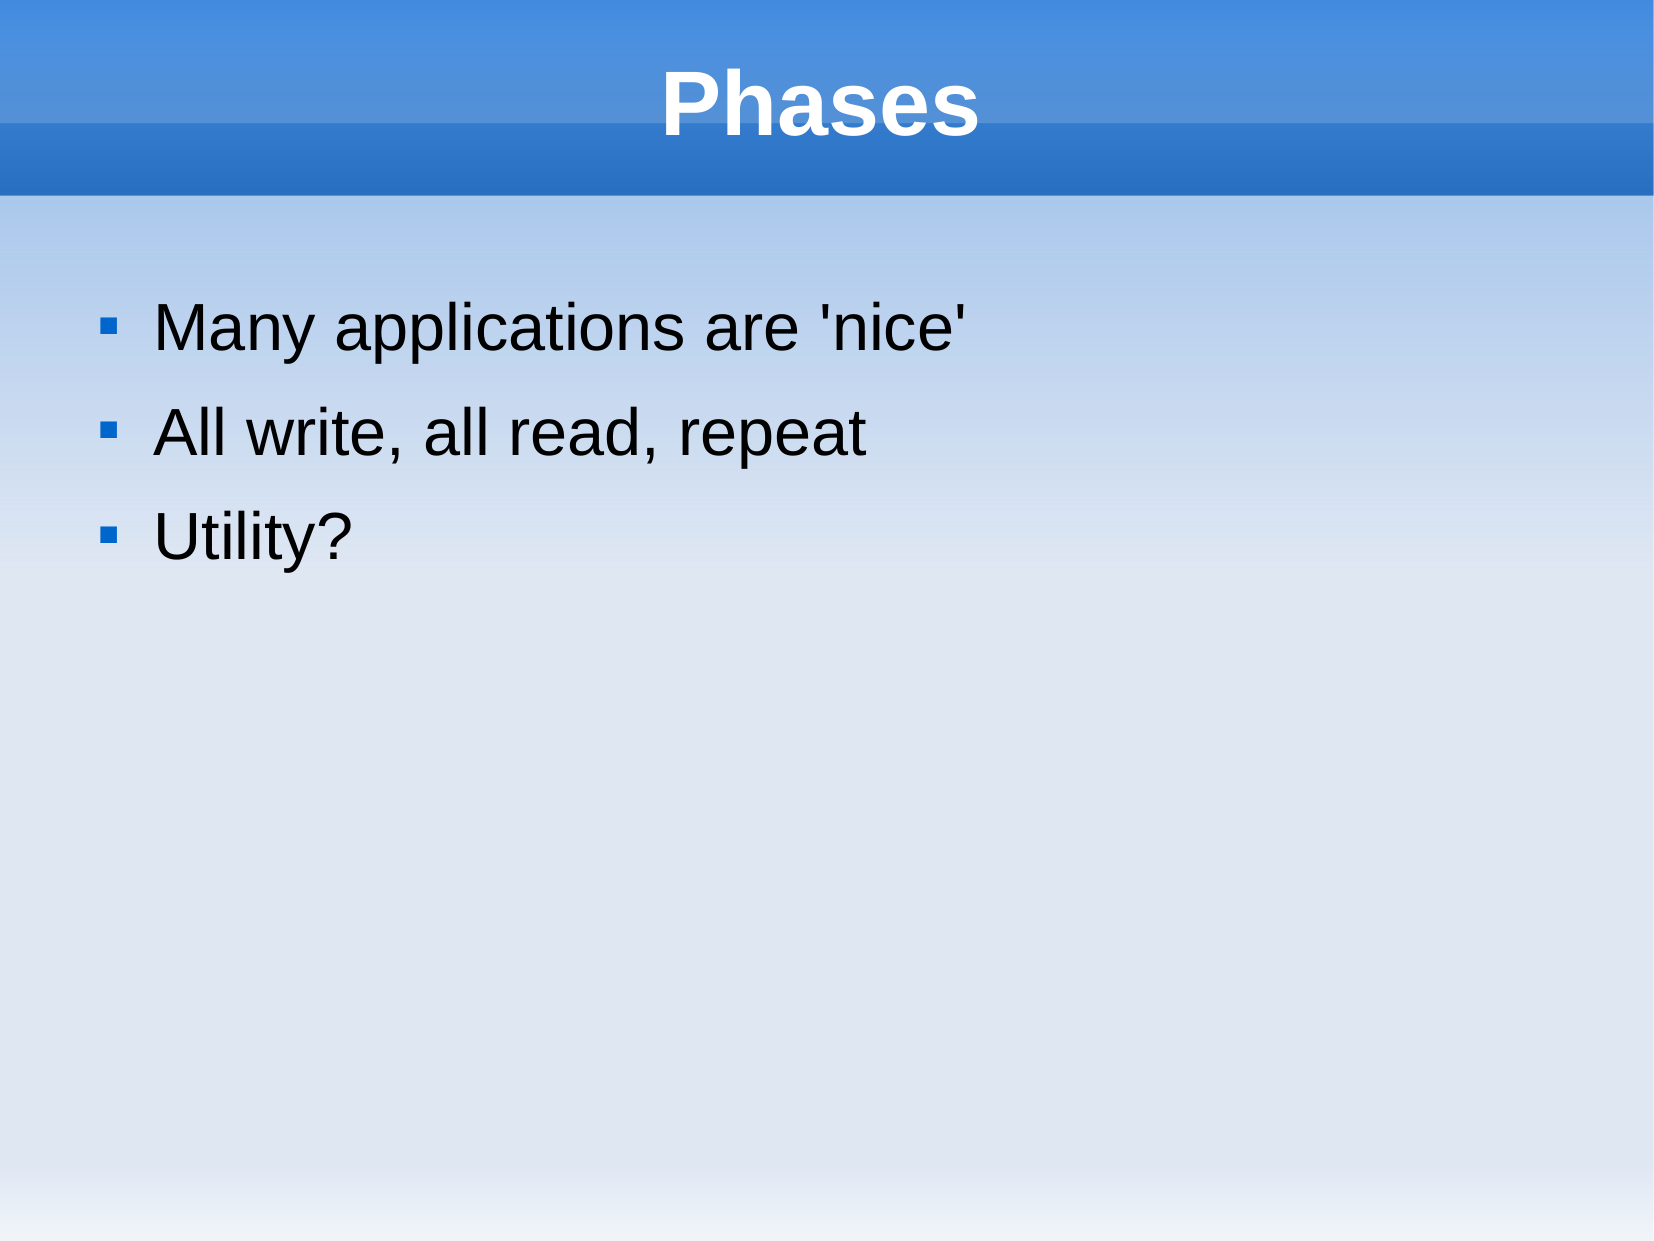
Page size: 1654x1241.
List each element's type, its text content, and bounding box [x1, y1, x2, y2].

list Many applications are 'nice' All write, all read, repeat Utility? [82, 290, 1571, 1094]
picture [0, 0, 1654, 1241]
title Phases [76, 7, 1565, 200]
